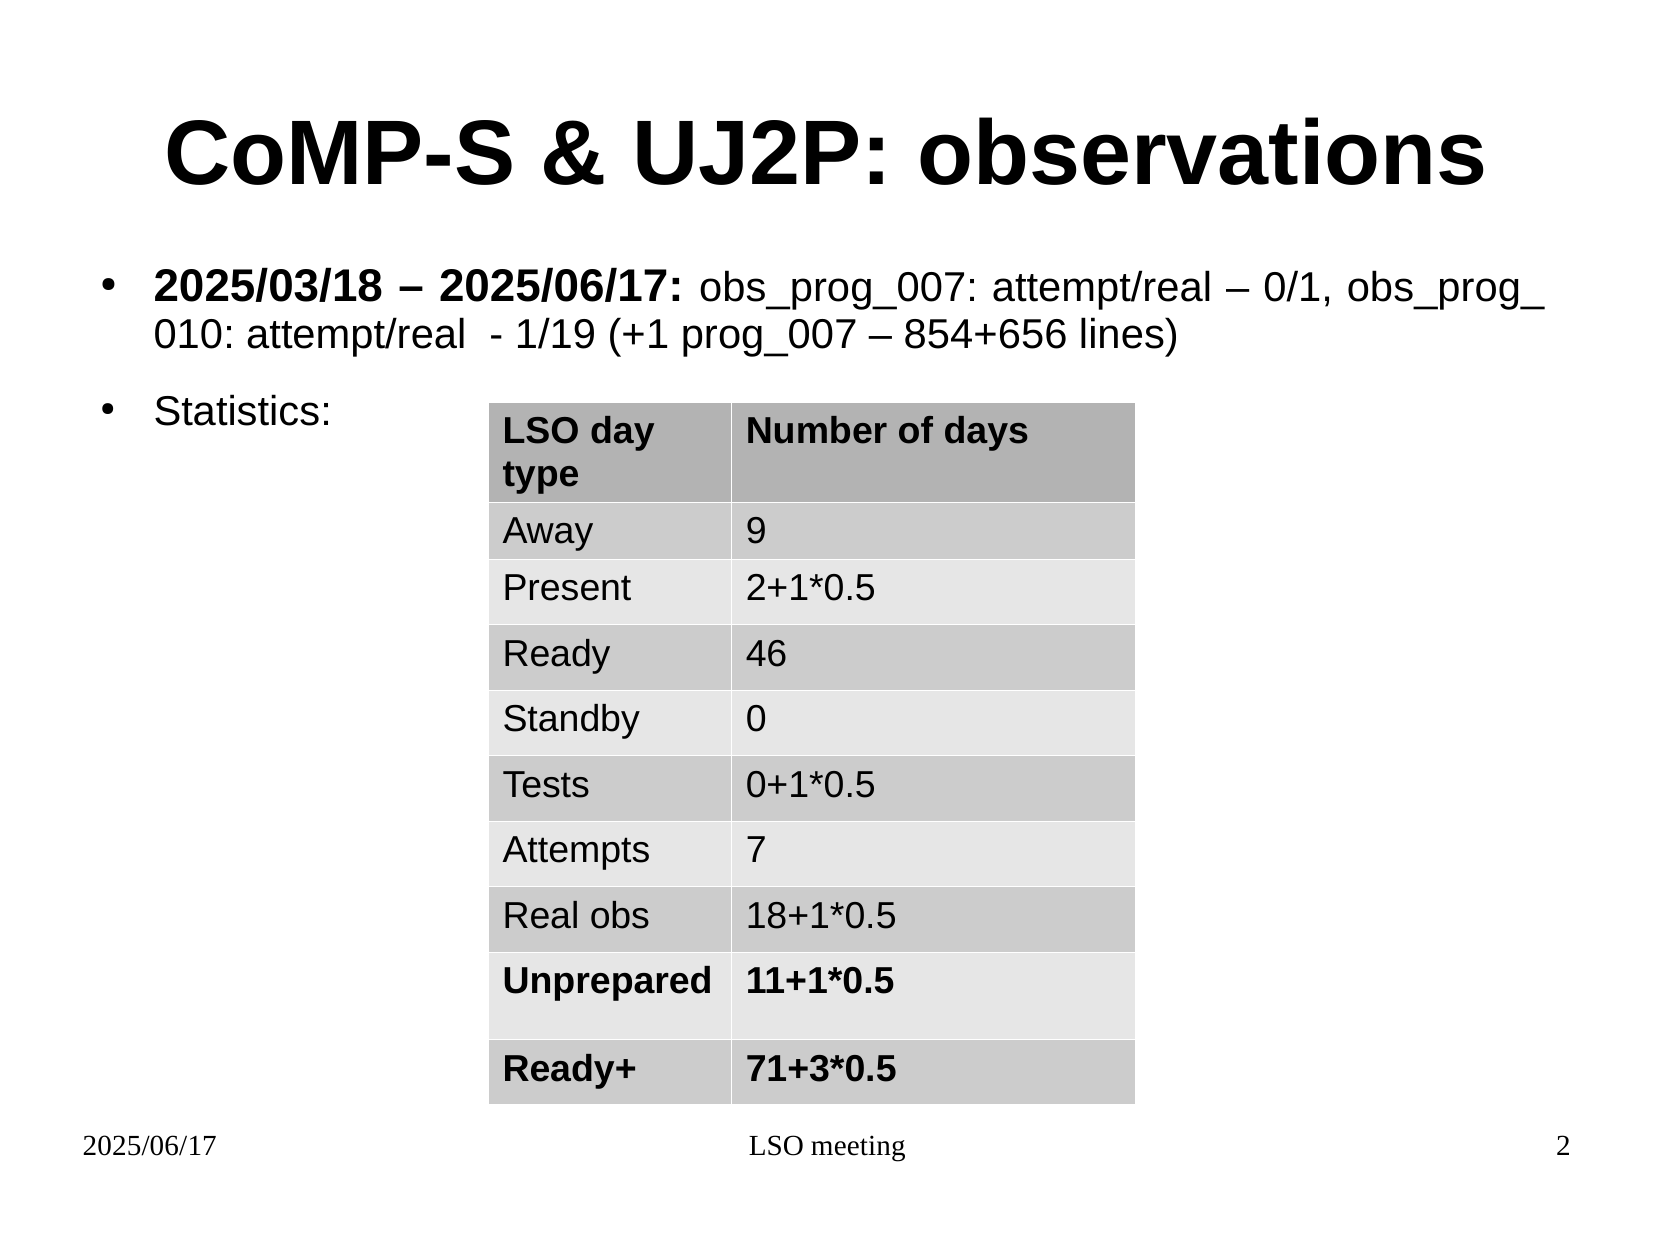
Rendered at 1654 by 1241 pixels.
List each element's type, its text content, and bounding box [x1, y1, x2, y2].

table_header Number of days [732, 403, 1135, 502]
list 2025/03/18 – 2025/06/17: obs_prog_007: attempt/real – 0/1, obs_prog_ 010: attempt/real - 1/19 (+1 prog_007 – 854+656 lines) Statistics: [82, 183, 1546, 1126]
table_cell 7 [732, 822, 1135, 886]
table_cell Attempts [489, 822, 731, 886]
table_cell Standby [489, 691, 731, 755]
table_cell Present [489, 560, 731, 624]
table_cell Ready+ [489, 1040, 731, 1104]
table_cell Tests [489, 756, 731, 821]
table_header LSO day type [489, 403, 731, 502]
table_cell Ready [489, 625, 731, 690]
table_cell Real obs [489, 887, 731, 952]
table_cell 18+1*0.5 [732, 887, 1135, 952]
table_cell 2+1*0.5 [732, 560, 1135, 624]
table_cell Away [489, 503, 731, 559]
table_cell 11+1*0.5 [732, 953, 1135, 1039]
table_cell 71+3*0.5 [732, 1040, 1135, 1104]
table_cell 0+1*0.5 [732, 756, 1135, 821]
table_cell 46 [732, 625, 1135, 690]
table_cell 0 [732, 691, 1135, 755]
table_cell 9 [732, 503, 1135, 559]
title CoMP-S & UJ2P: observations [82, 49, 1571, 257]
table_cell Unprepared [489, 953, 731, 1039]
